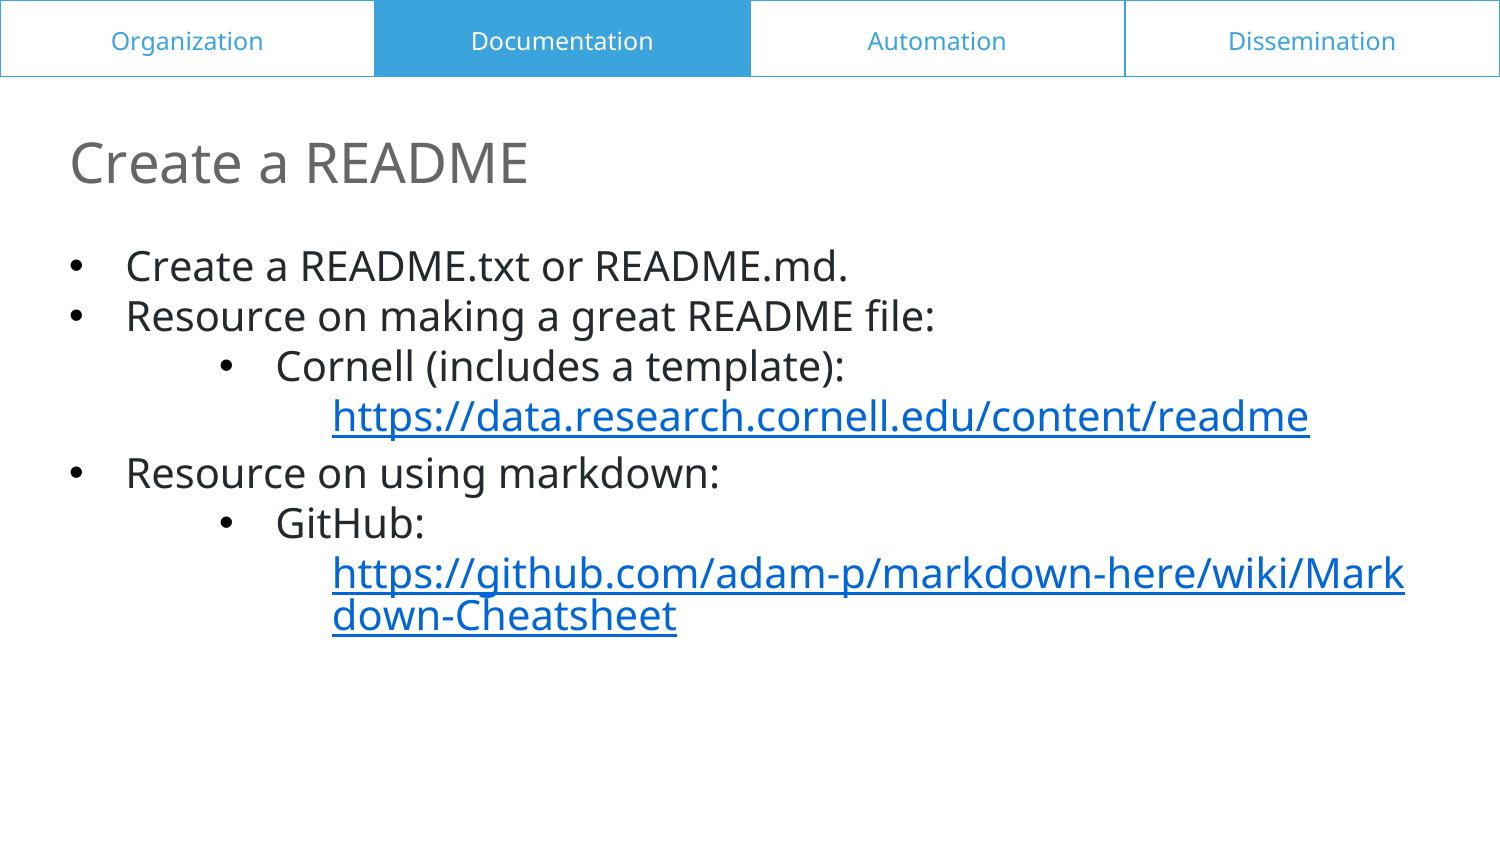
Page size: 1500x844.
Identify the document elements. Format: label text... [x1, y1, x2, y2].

text_box Create a README [54, 112, 1430, 233]
text_box Dissemination [1125, 0, 1500, 77]
text_box Create a README.txt or README.md. Resource on making a great README file: Cornell (includes a template): https://data.research.cornell.edu/content/readme Resource on using markdown: GitHub: https://github.com/adam-p/markdown-here/wiki/Markdown-Cheatsheet [54, 233, 1430, 737]
text_box Documentation [375, 0, 749, 77]
text_box Organization [0, 0, 374, 77]
text_box Automation [750, 0, 1124, 77]
